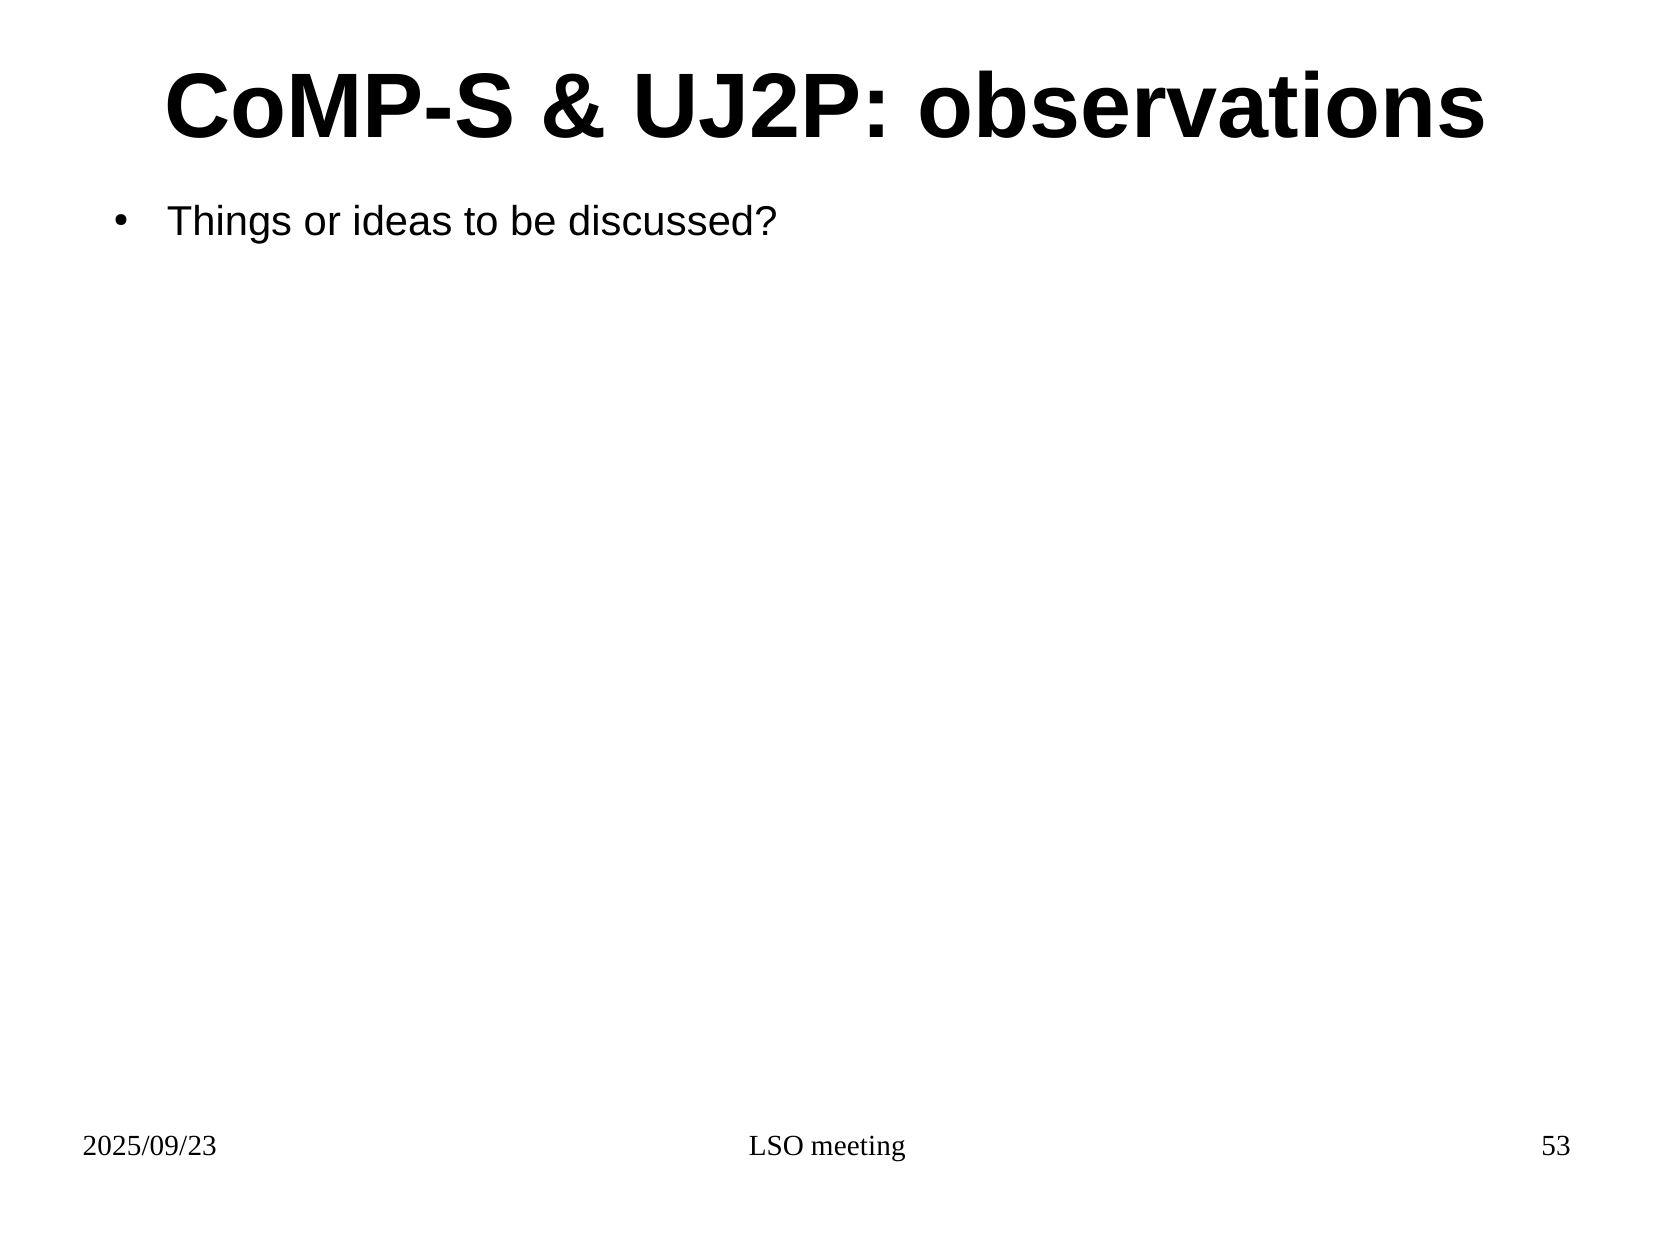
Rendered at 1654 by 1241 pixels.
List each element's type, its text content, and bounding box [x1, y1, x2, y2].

list Things or ideas to be discussed? [95, 198, 1585, 1141]
title CoMP-S & UJ2P: observations [82, 2, 1571, 210]
